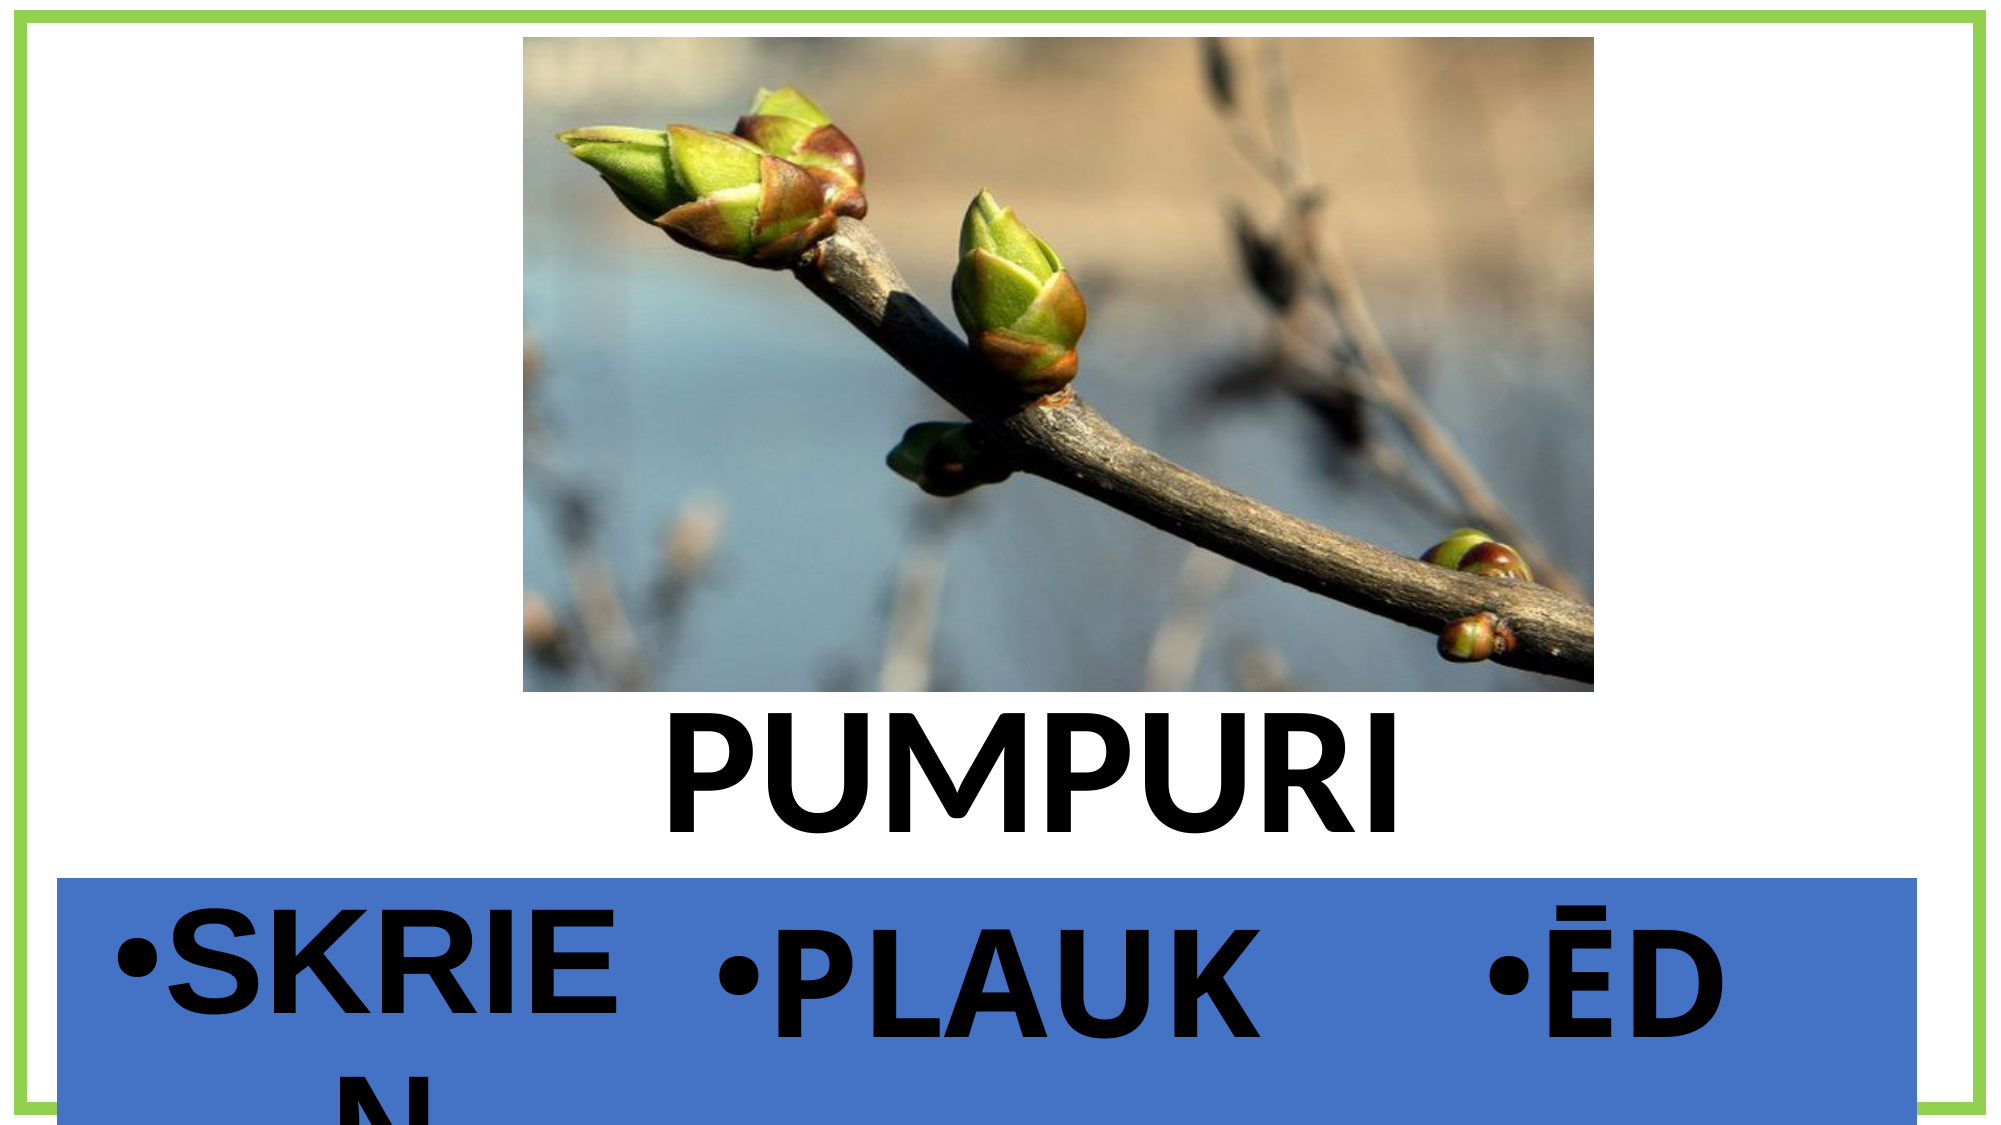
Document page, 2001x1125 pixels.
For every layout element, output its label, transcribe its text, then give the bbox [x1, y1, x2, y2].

table_header ĒD [1297, 878, 1917, 1125]
table_header PLAUKST [677, 878, 1297, 1125]
table_header SKRIEN [358, 1102, 371, 1125]
table_header SKRIEN [57, 878, 677, 1125]
text_box PUMPURI [631, 641, 1437, 878]
picture [14, 10, 1986, 1115]
